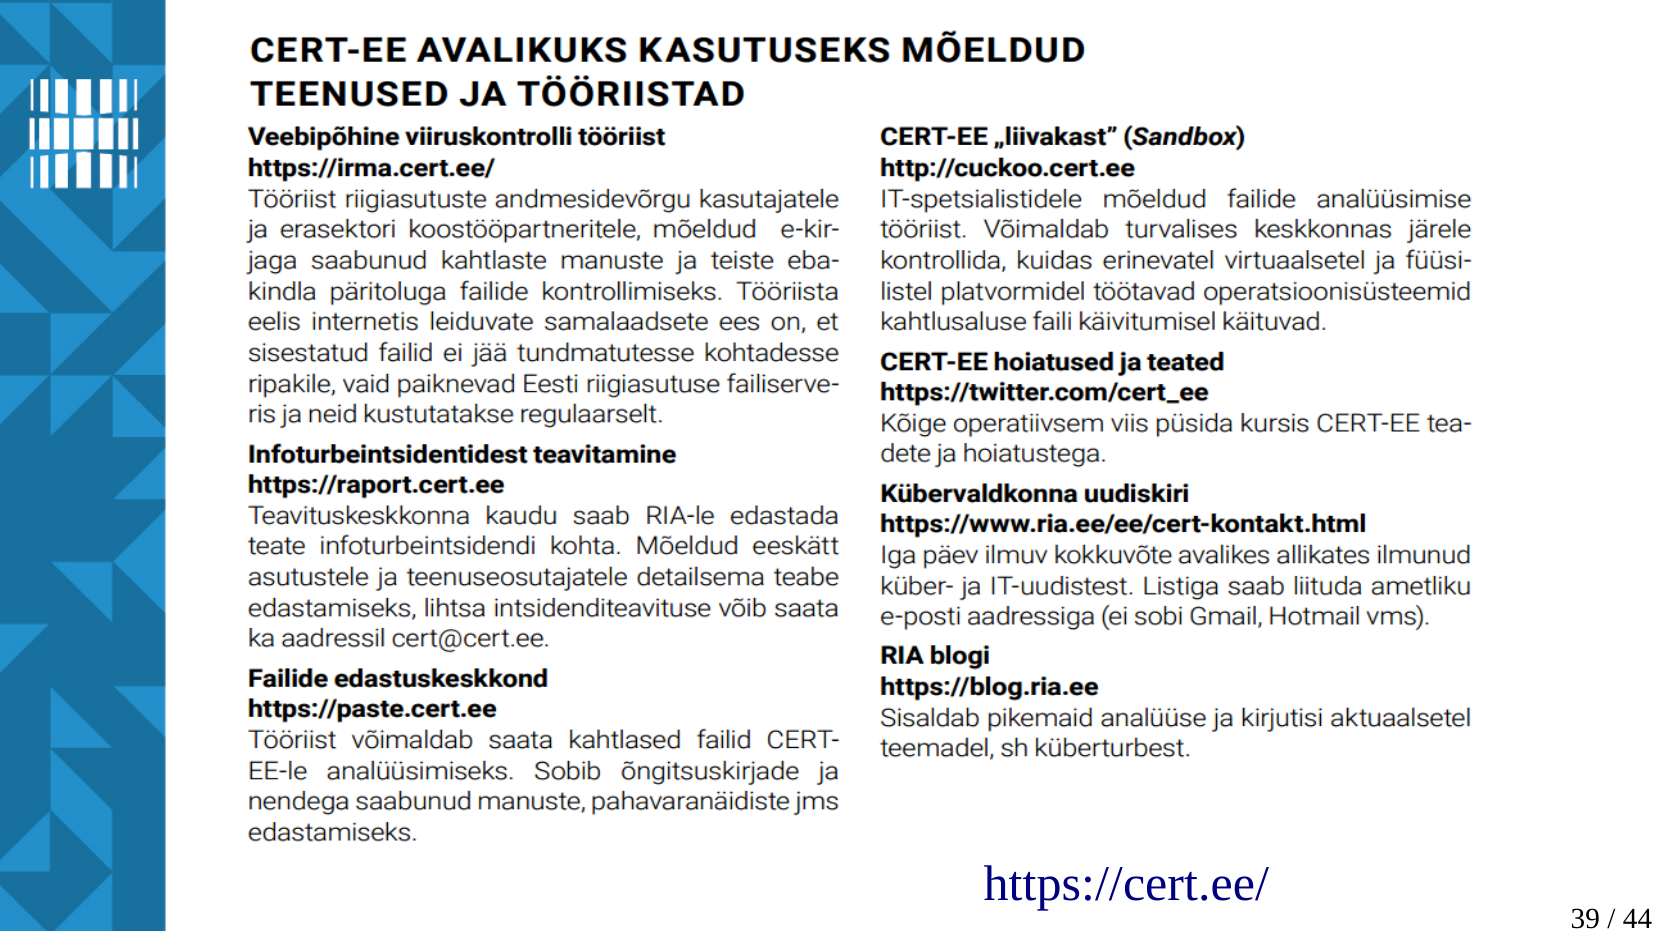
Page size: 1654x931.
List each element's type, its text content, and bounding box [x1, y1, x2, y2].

picture [233, 26, 1483, 851]
text_box https://cert.ee/ [983, 856, 1270, 912]
